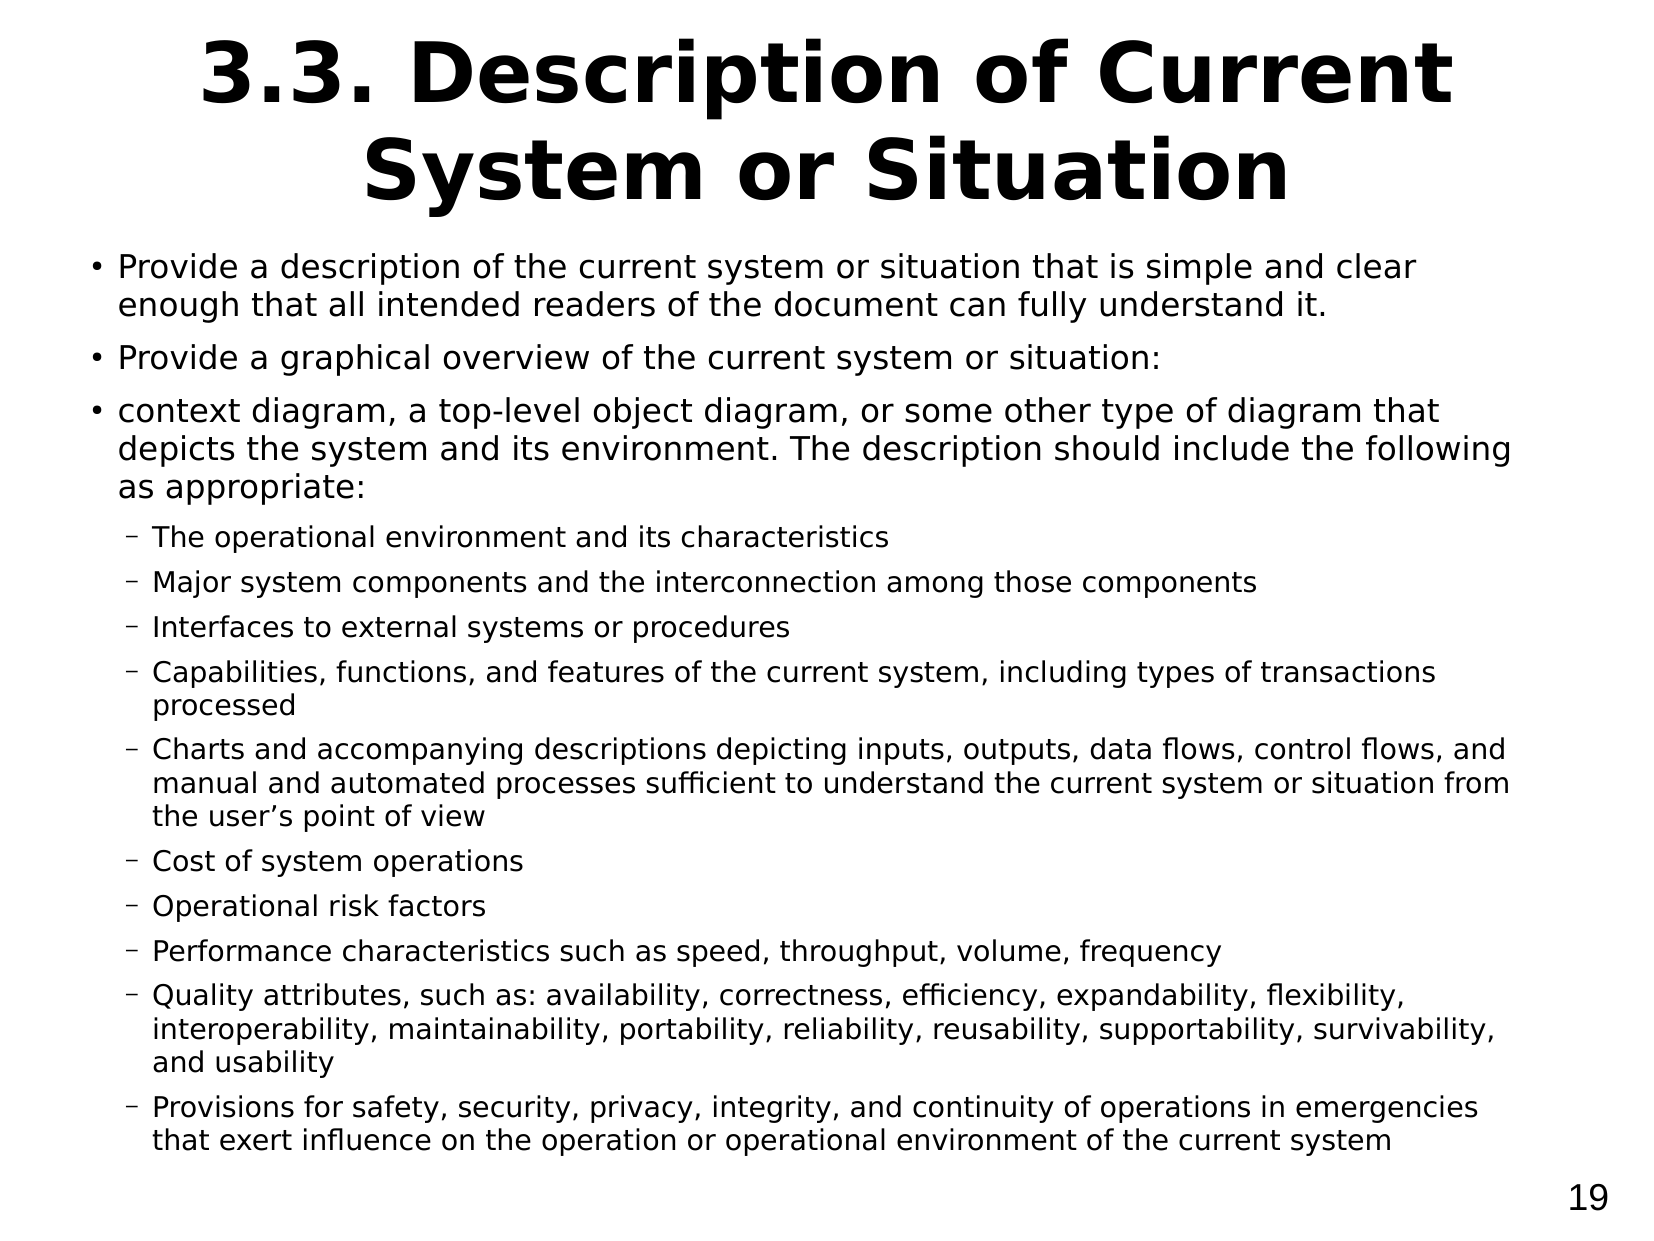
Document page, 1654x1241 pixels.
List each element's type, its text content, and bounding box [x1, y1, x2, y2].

title 3.3. Description of Current System or Situation [82, 25, 1571, 220]
list Provide a description of the current system or situation that is simple and clear enough that all intended readers of the document can fully understand it. Provide a graphical overview of the current system or situation: context diagram, a top-level object diagram, or some other type of diagram that depicts the system and its environment. The description should include the following as appropriate: The operational environment and its characteristics Major system components and the interconnection among those components Interfaces to external systems or procedures Capabilities, functions, and features of the current system, including types of transactions processed Charts and accompanying descriptions depicting inputs, outputs, data flows, control flows, and manual and automated processes sufficient to understand the current system or situation from the user’s point of view Cost of system operations Operational risk factors Performance characteristics such as speed, throughput, volume, frequency Quality attributes, such as: availability, correctness, efficiency, expandability, flexibility, interoperability, maintainability, portability, reliability, reusability, supportability, survivability, and usability Provisions for safety, security, privacy, integrity, and continuity of operations in emergencies that exert influence on the operation or operational environment of the current system [82, 248, 1538, 1186]
